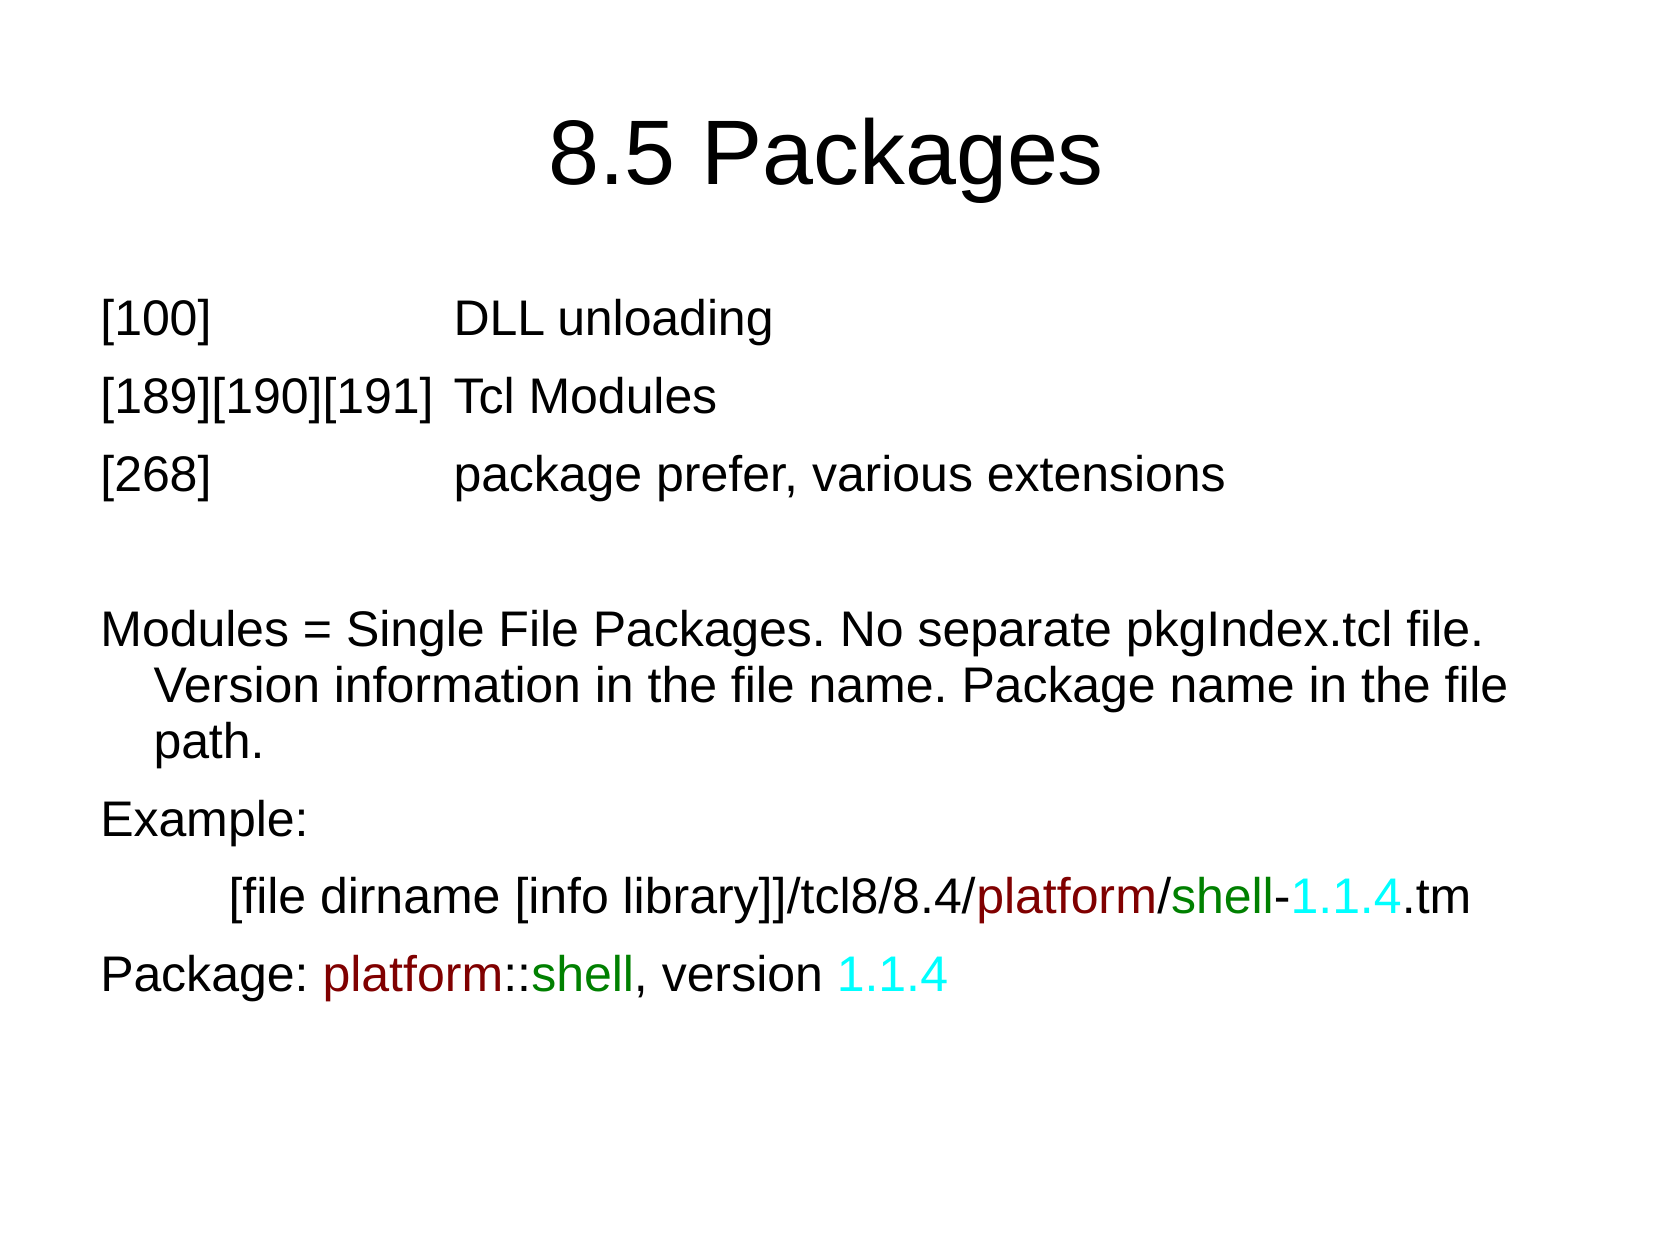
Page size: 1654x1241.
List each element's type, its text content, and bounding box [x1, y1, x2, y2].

title 8.5 Packages [82, 56, 1571, 250]
list [100] DLL unloading [189][190][191] Tcl Modules [268] package prefer, various extensions Modules = Single File Packages. No separate pkgIndex.tcl file. Version information in the file name. Package name in the file path. Example: [file dirname [info library]]/tcl8/8.4/platform/shell-1.1.4.tm Package: platform::shell, version 1.1.4 [82, 290, 1571, 1201]
